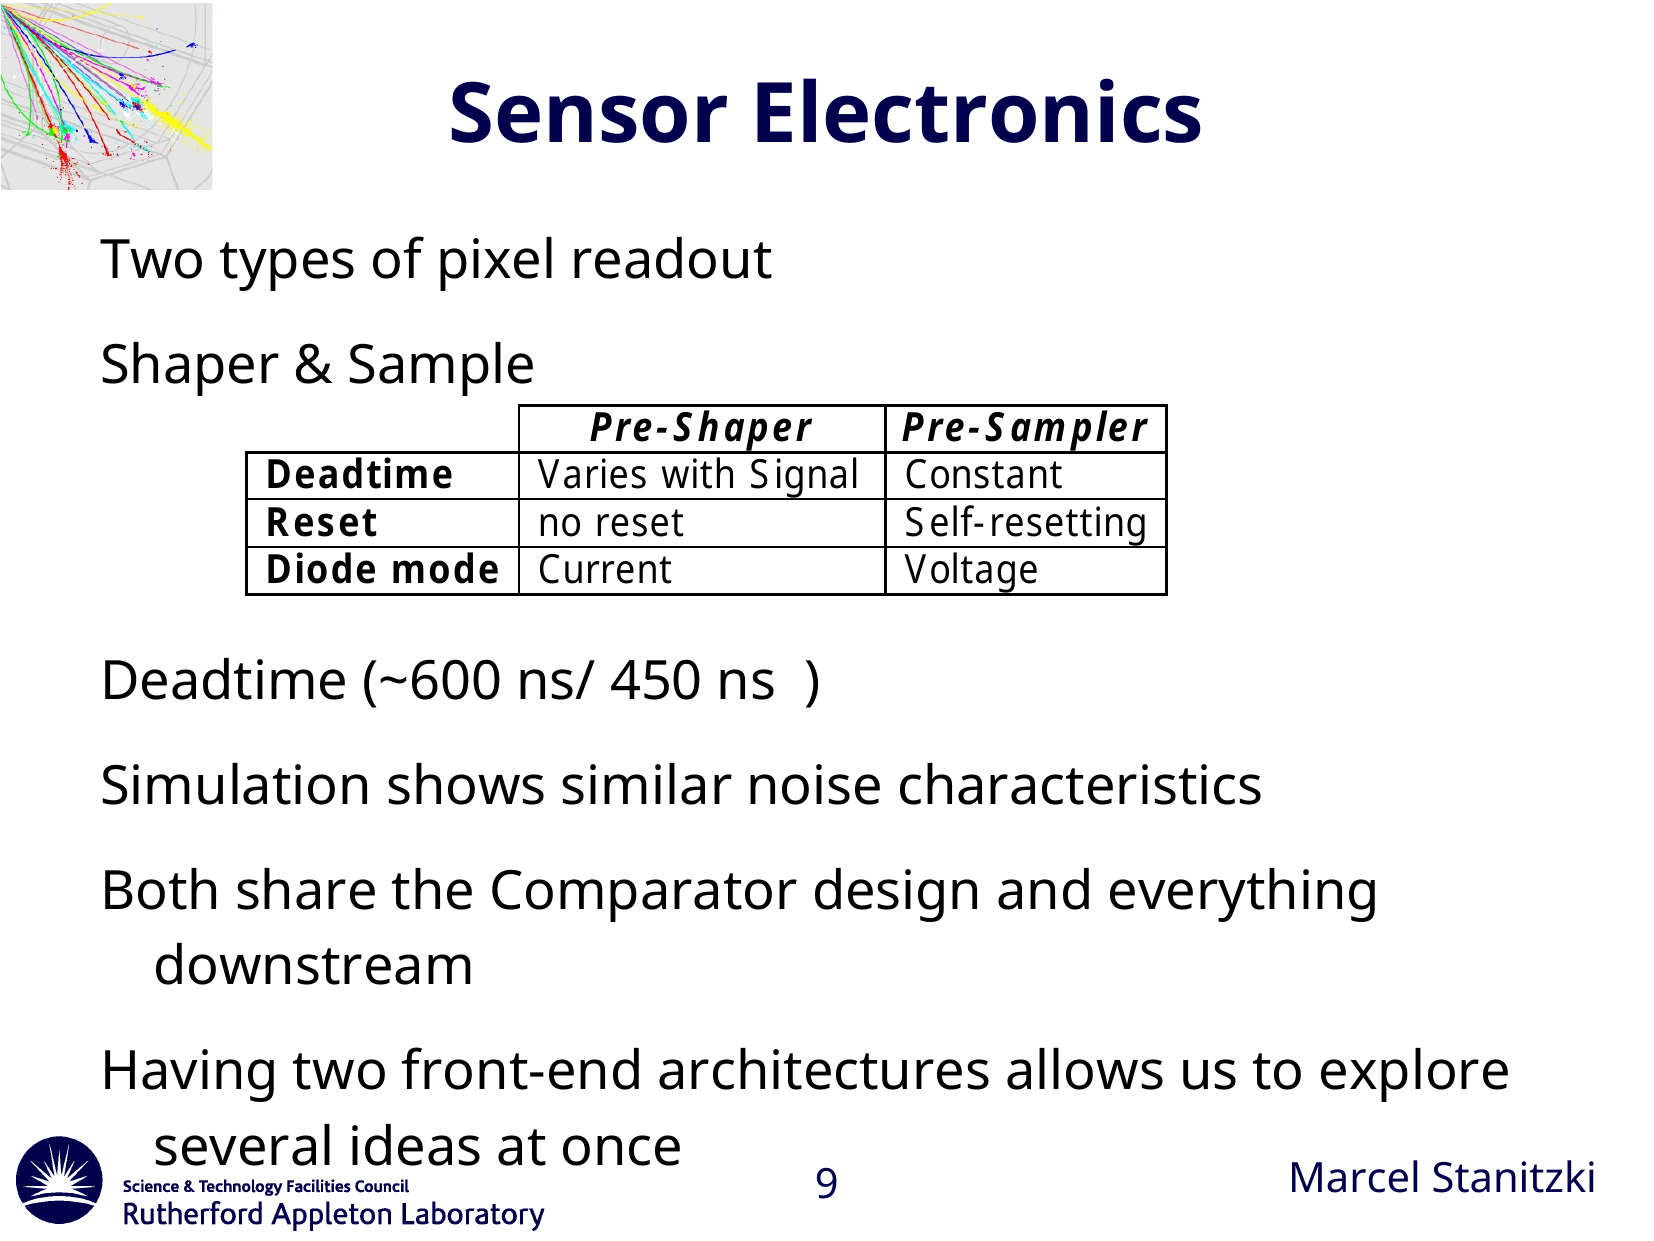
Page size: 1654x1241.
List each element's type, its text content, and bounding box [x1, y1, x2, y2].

title Sensor Electronics [203, 5, 1451, 213]
picture [537, 1140, 545, 1162]
picture [0, 3, 213, 190]
picture [370, 1139, 386, 1162]
picture [14, 1133, 545, 1231]
list Two types of pixel readout Shaper & Sample Deadtime (~600 ns/ 450 ns ) Simulation shows similar noise characteristics Both share the Comparator design and everything downstream Having two front-end architectures allows us to explore several ideas at once [82, 219, 1571, 1116]
chart [244, 402, 1168, 596]
